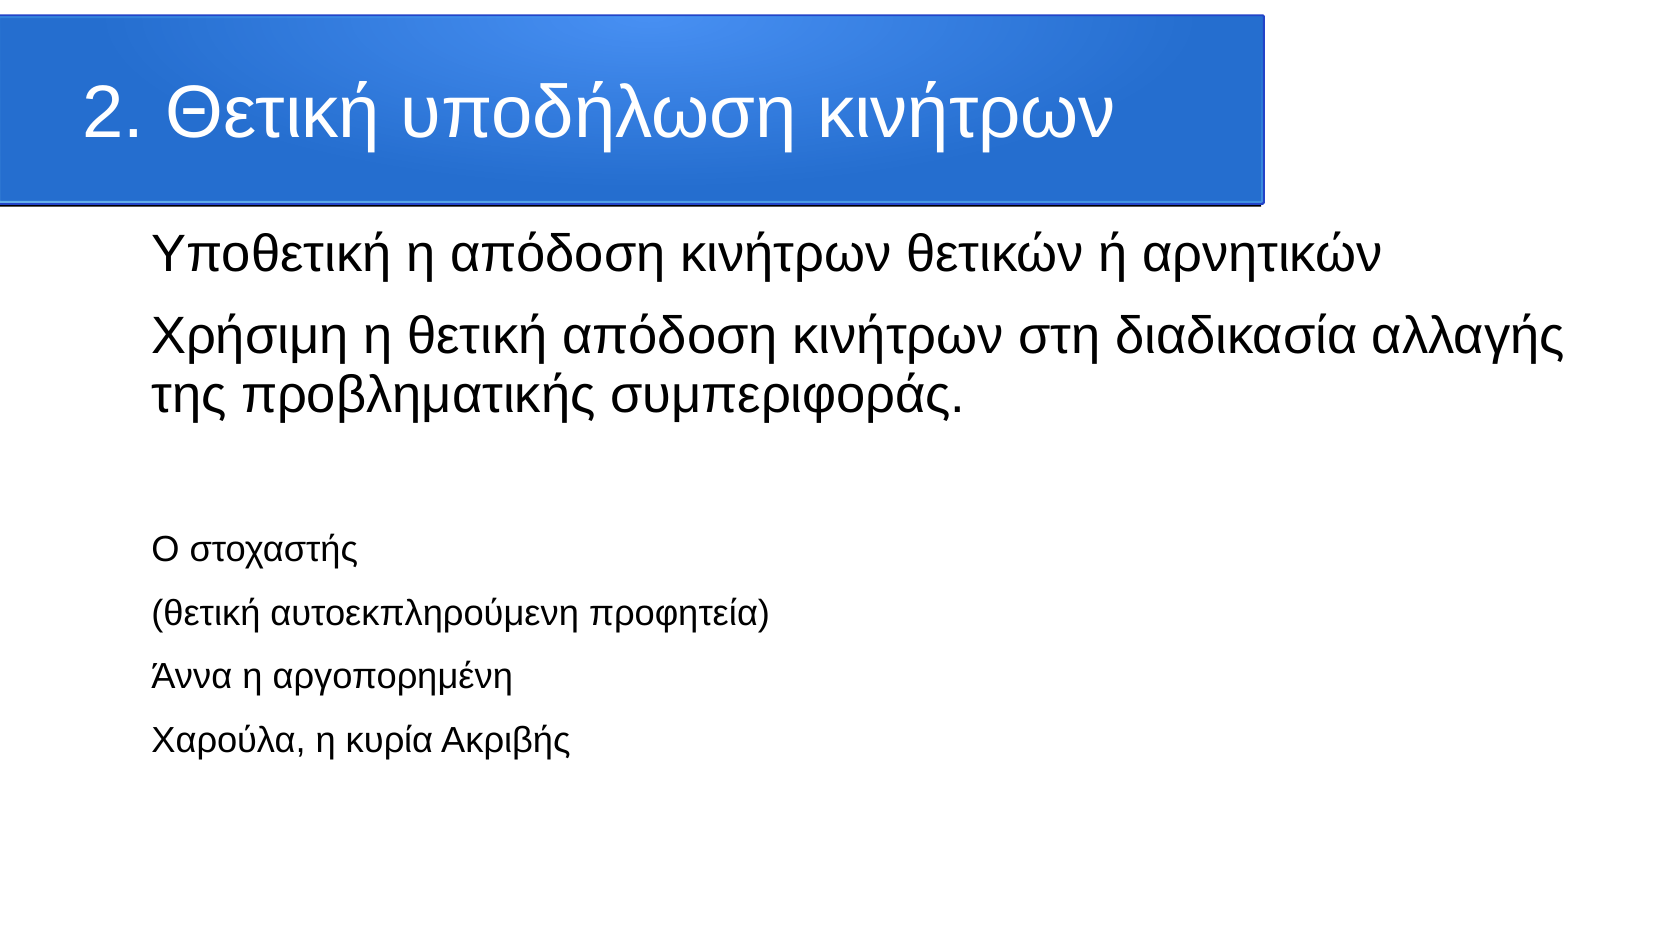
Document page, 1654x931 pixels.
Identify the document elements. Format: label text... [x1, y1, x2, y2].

title 2. Θετική υποδήλωση κινήτρων [82, 35, 1235, 189]
list Υποθετική η απόδοση κινήτρων θετικών ή αρνητικών Χρήσιμη η θετική απόδοση κινήτρων στη διαδικασία αλλαγής της προβληματικής συμπεριφοράς. Ο στοχαστής (θετική αυτοεκπληρούμενη προφητεία) Άννα η αργοπορημένη Χαρούλα, η κυρία Ακριβής [82, 224, 1571, 764]
